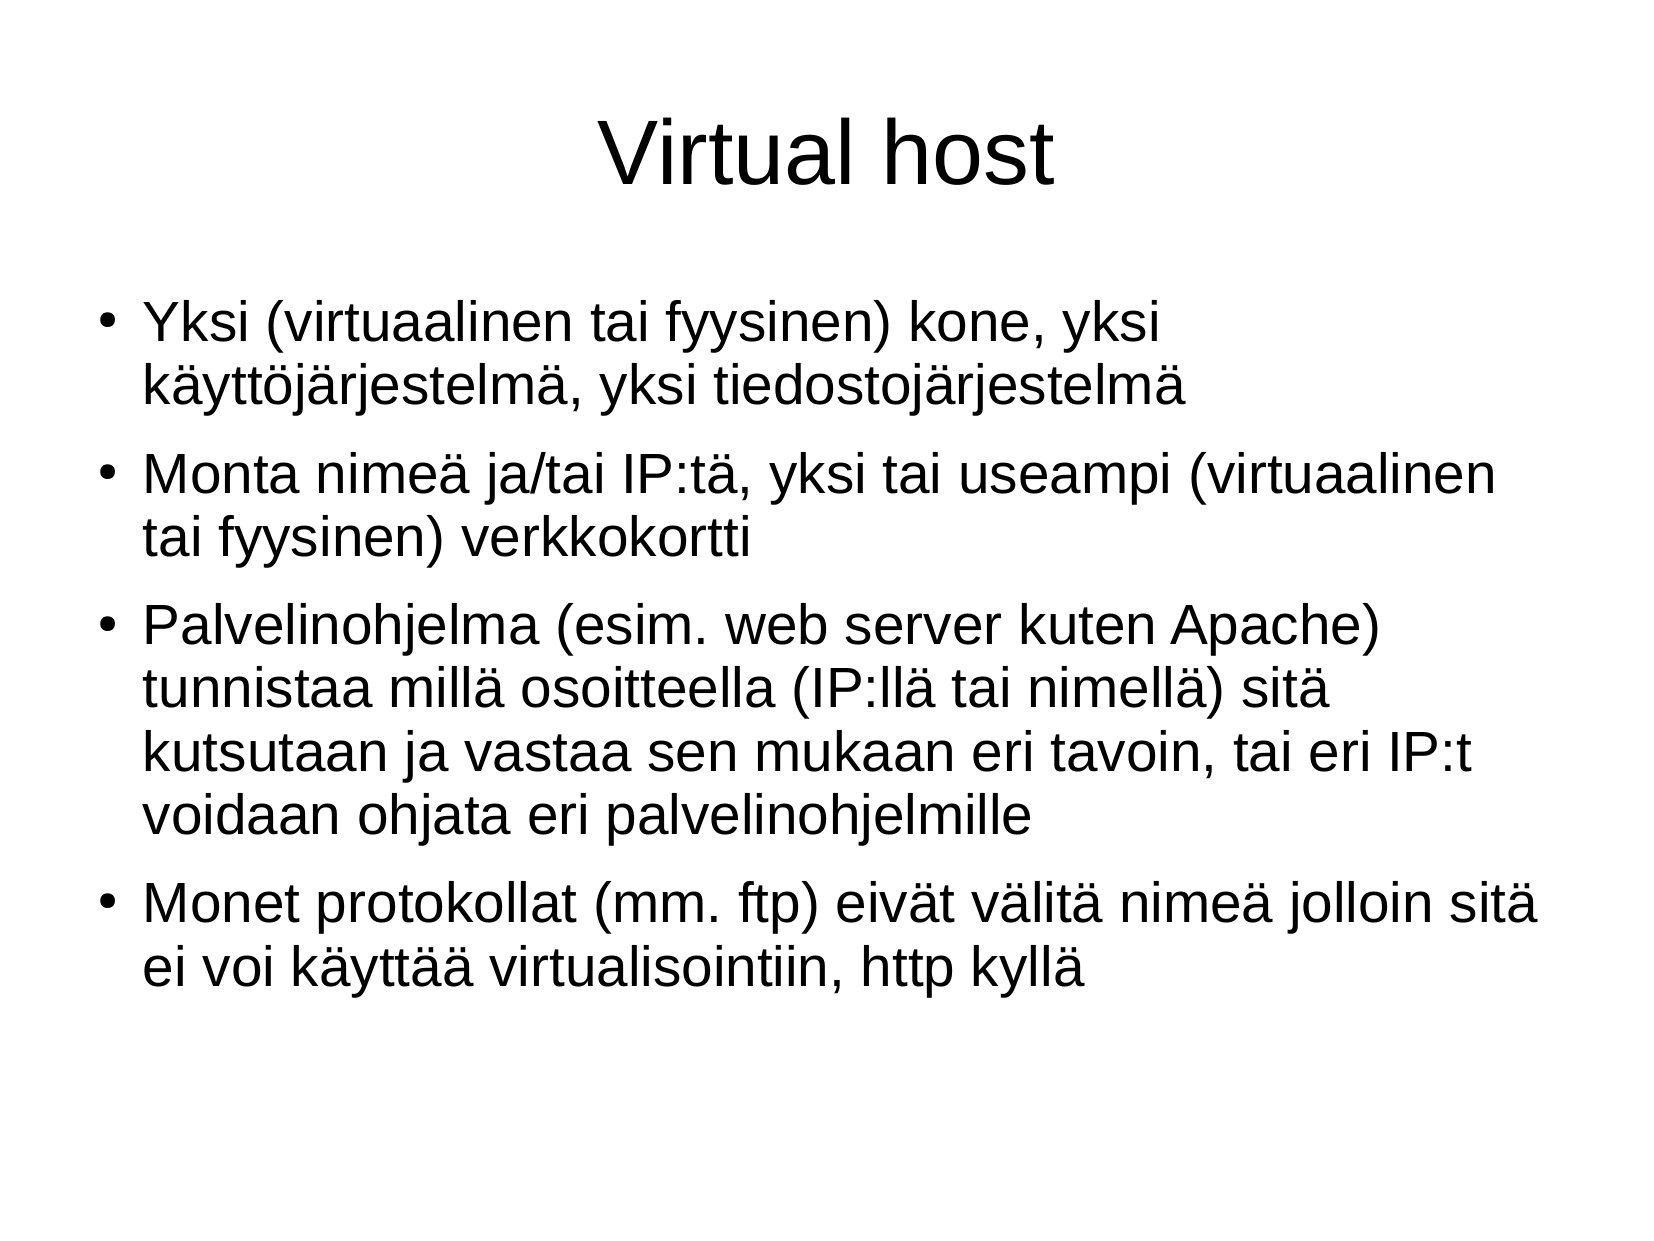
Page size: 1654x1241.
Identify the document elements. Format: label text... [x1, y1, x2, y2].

list Yksi (virtuaalinen tai fyysinen) kone, yksi käyttöjärjestelmä, yksi tiedostojärjestelmä Monta nimeä ja/tai IP:tä, yksi tai useampi (virtuaalinen tai fyysinen) verkkokortti Palvelinohjelma (esim. web server kuten Apache) tunnistaa millä osoitteella (IP:llä tai nimellä) sitä kutsutaan ja vastaa sen mukaan eri tavoin, tai eri IP:t voidaan ohjata eri palvelinohjelmille Monet protokollat (mm. ftp) eivät välitä nimeä jolloin sitä ei voi käyttää virtualisointiin, http kyllä [82, 290, 1571, 1010]
title Virtual host [82, 49, 1571, 257]
